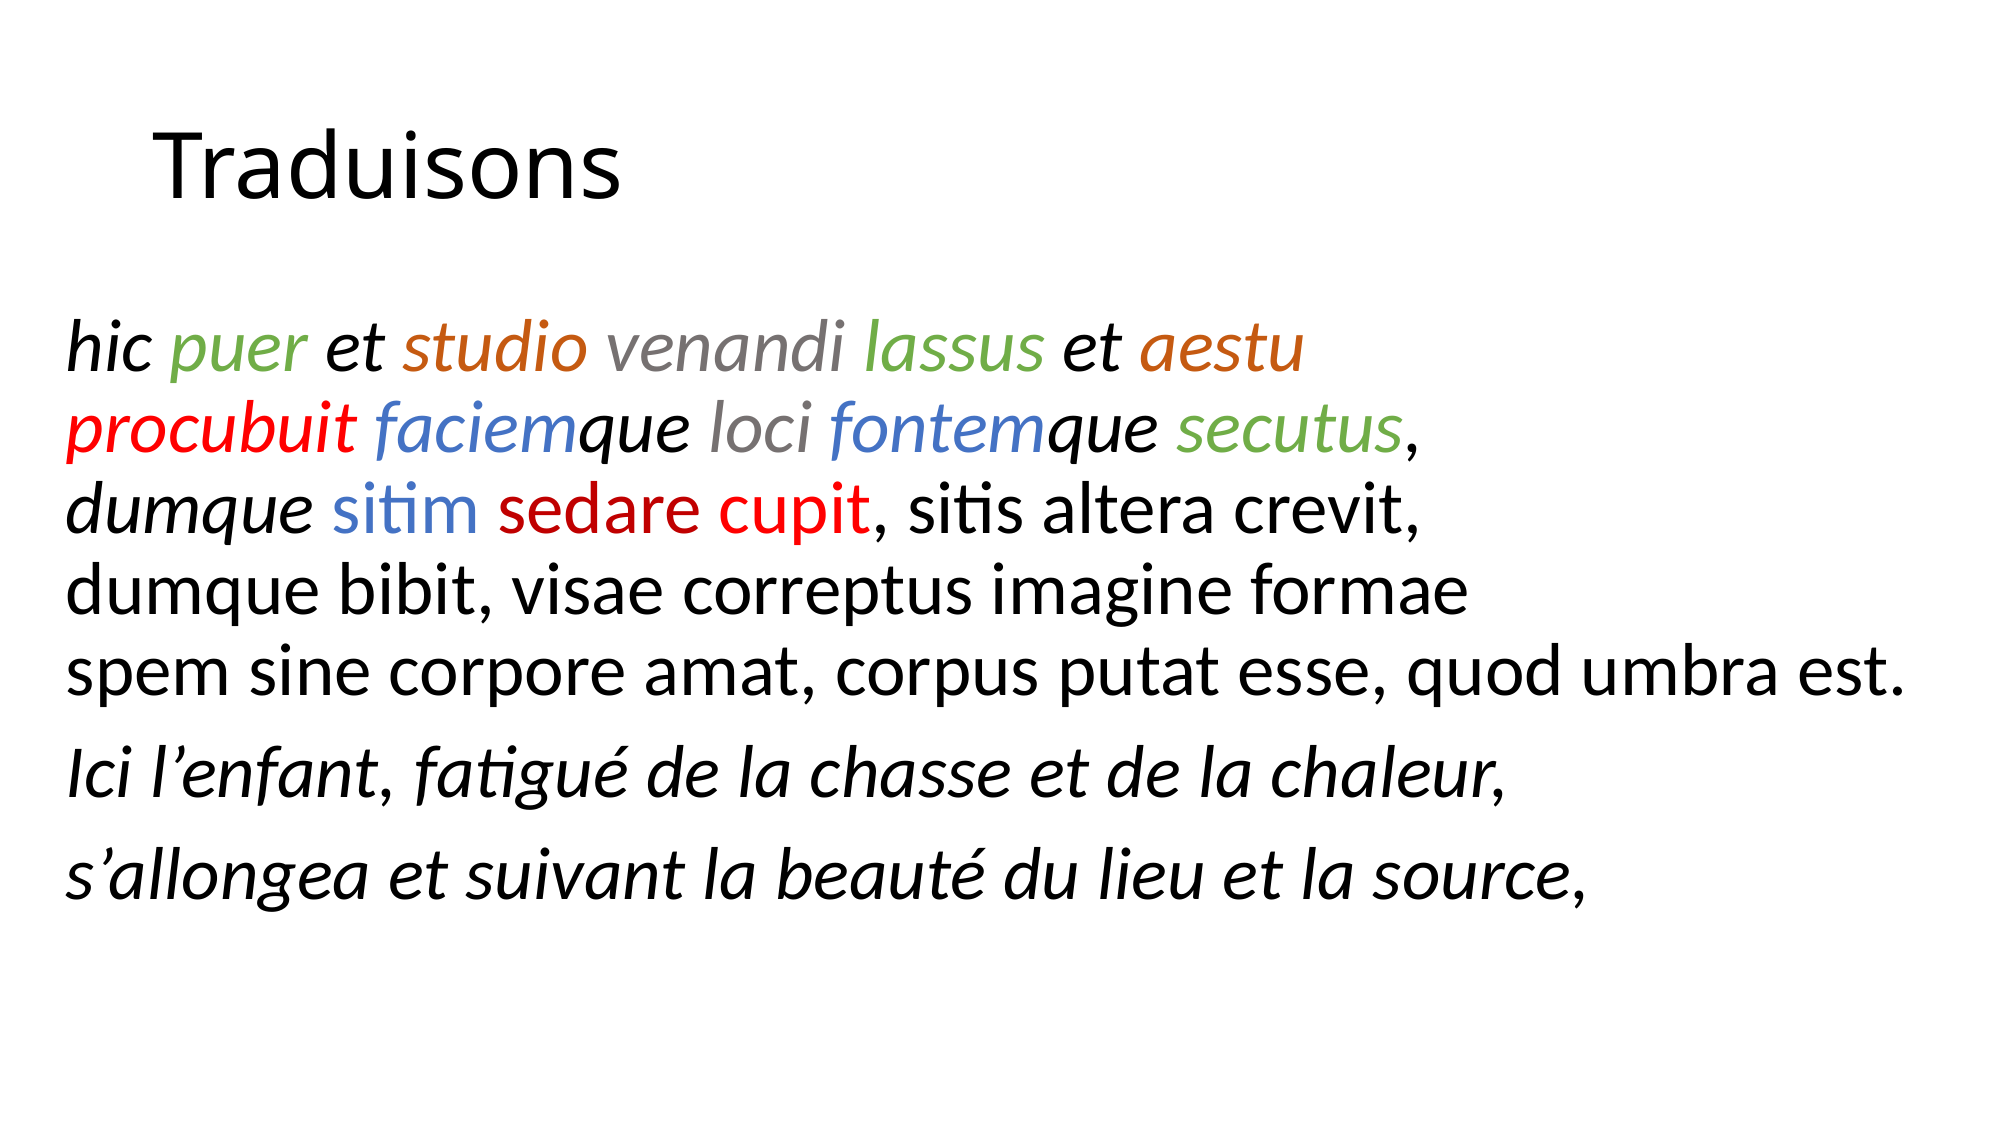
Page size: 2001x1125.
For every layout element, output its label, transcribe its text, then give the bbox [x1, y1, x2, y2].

list hic puer et studio venandi lassus et aestu procubuit faciemque loci fontemque secutus, dumque sitim sedare cupit, sitis altera crevit, dumque bibit, visae correptus imagine formae spem sine corpore amat, corpus putat esse, quod umbra est. Ici l’enfant, fatigué de la chasse et de la chaleur, s’allongea et suivant la beauté du lieu et la source, [50, 299, 1956, 1014]
title Traduisons [137, 59, 1863, 278]
